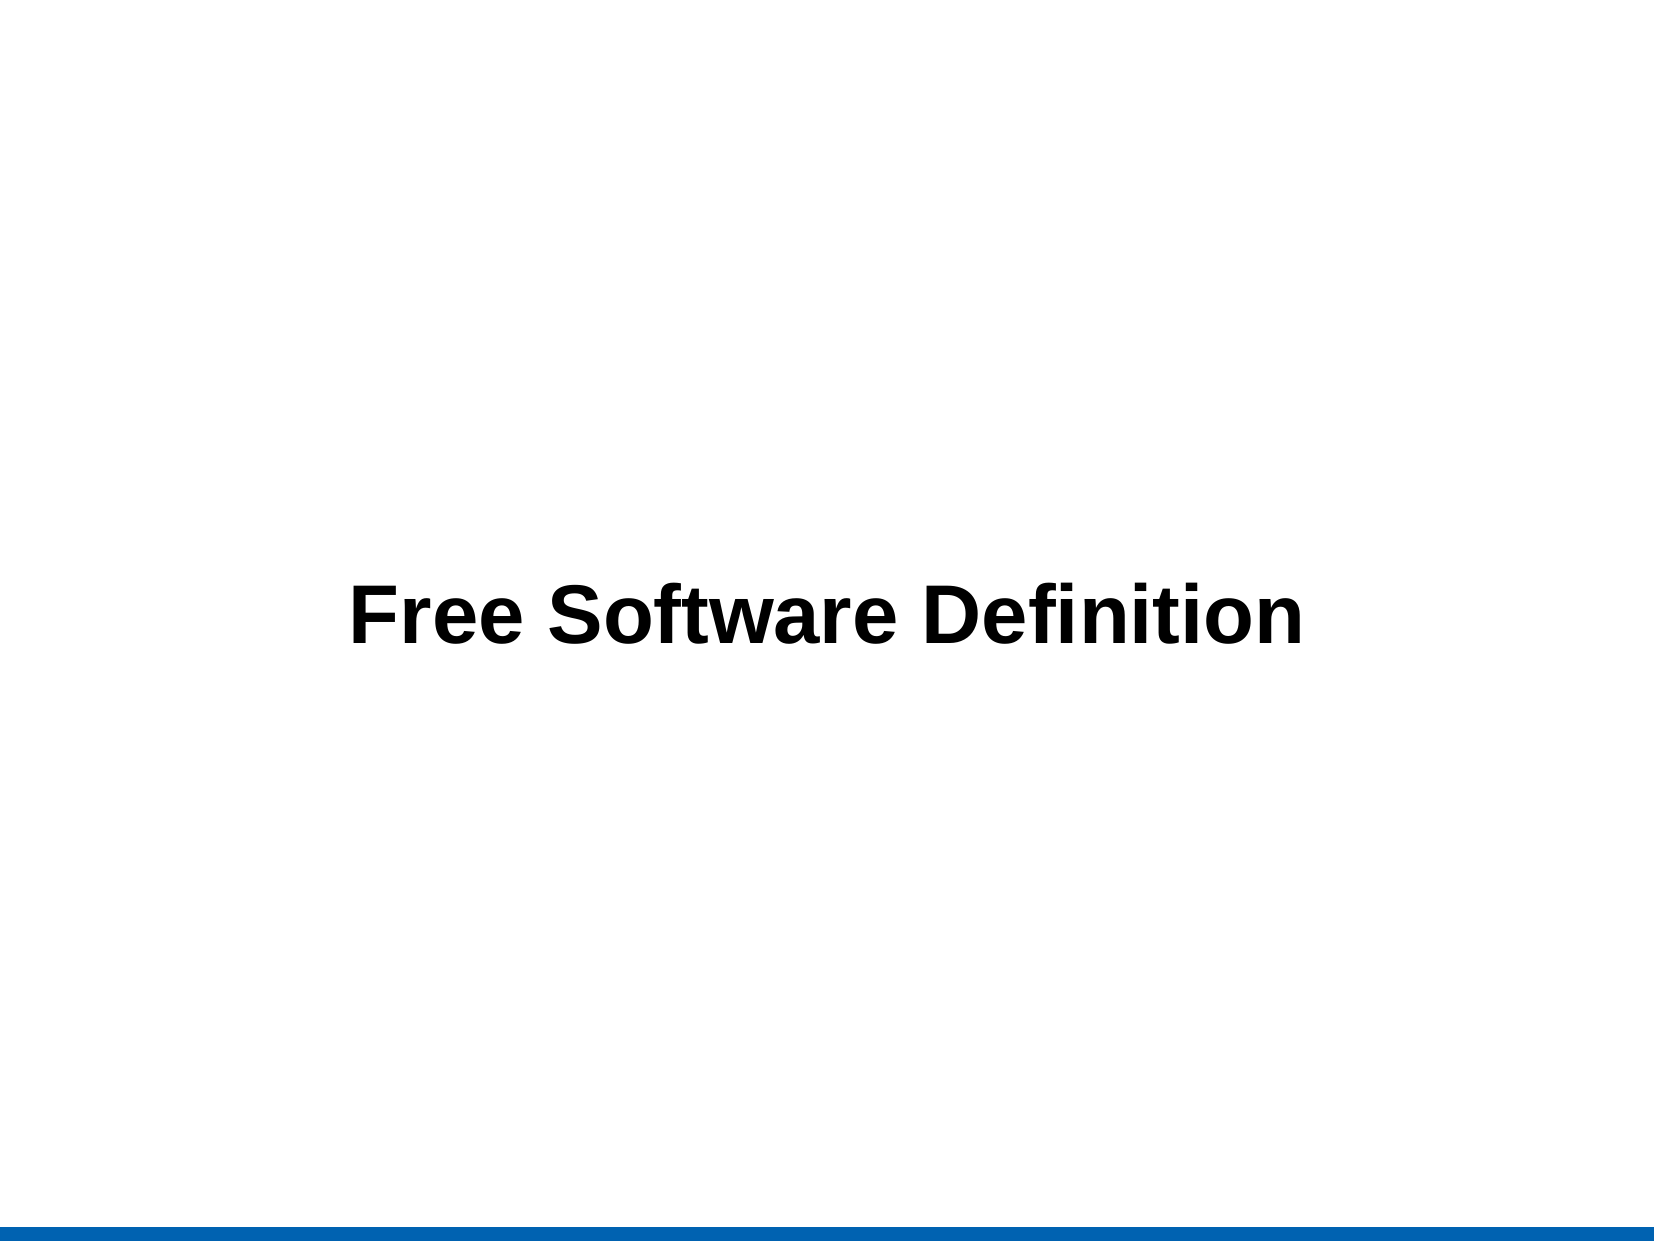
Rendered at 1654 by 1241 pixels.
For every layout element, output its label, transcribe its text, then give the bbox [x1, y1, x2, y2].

subtitle Free Software Definition [121, 112, 1534, 1117]
